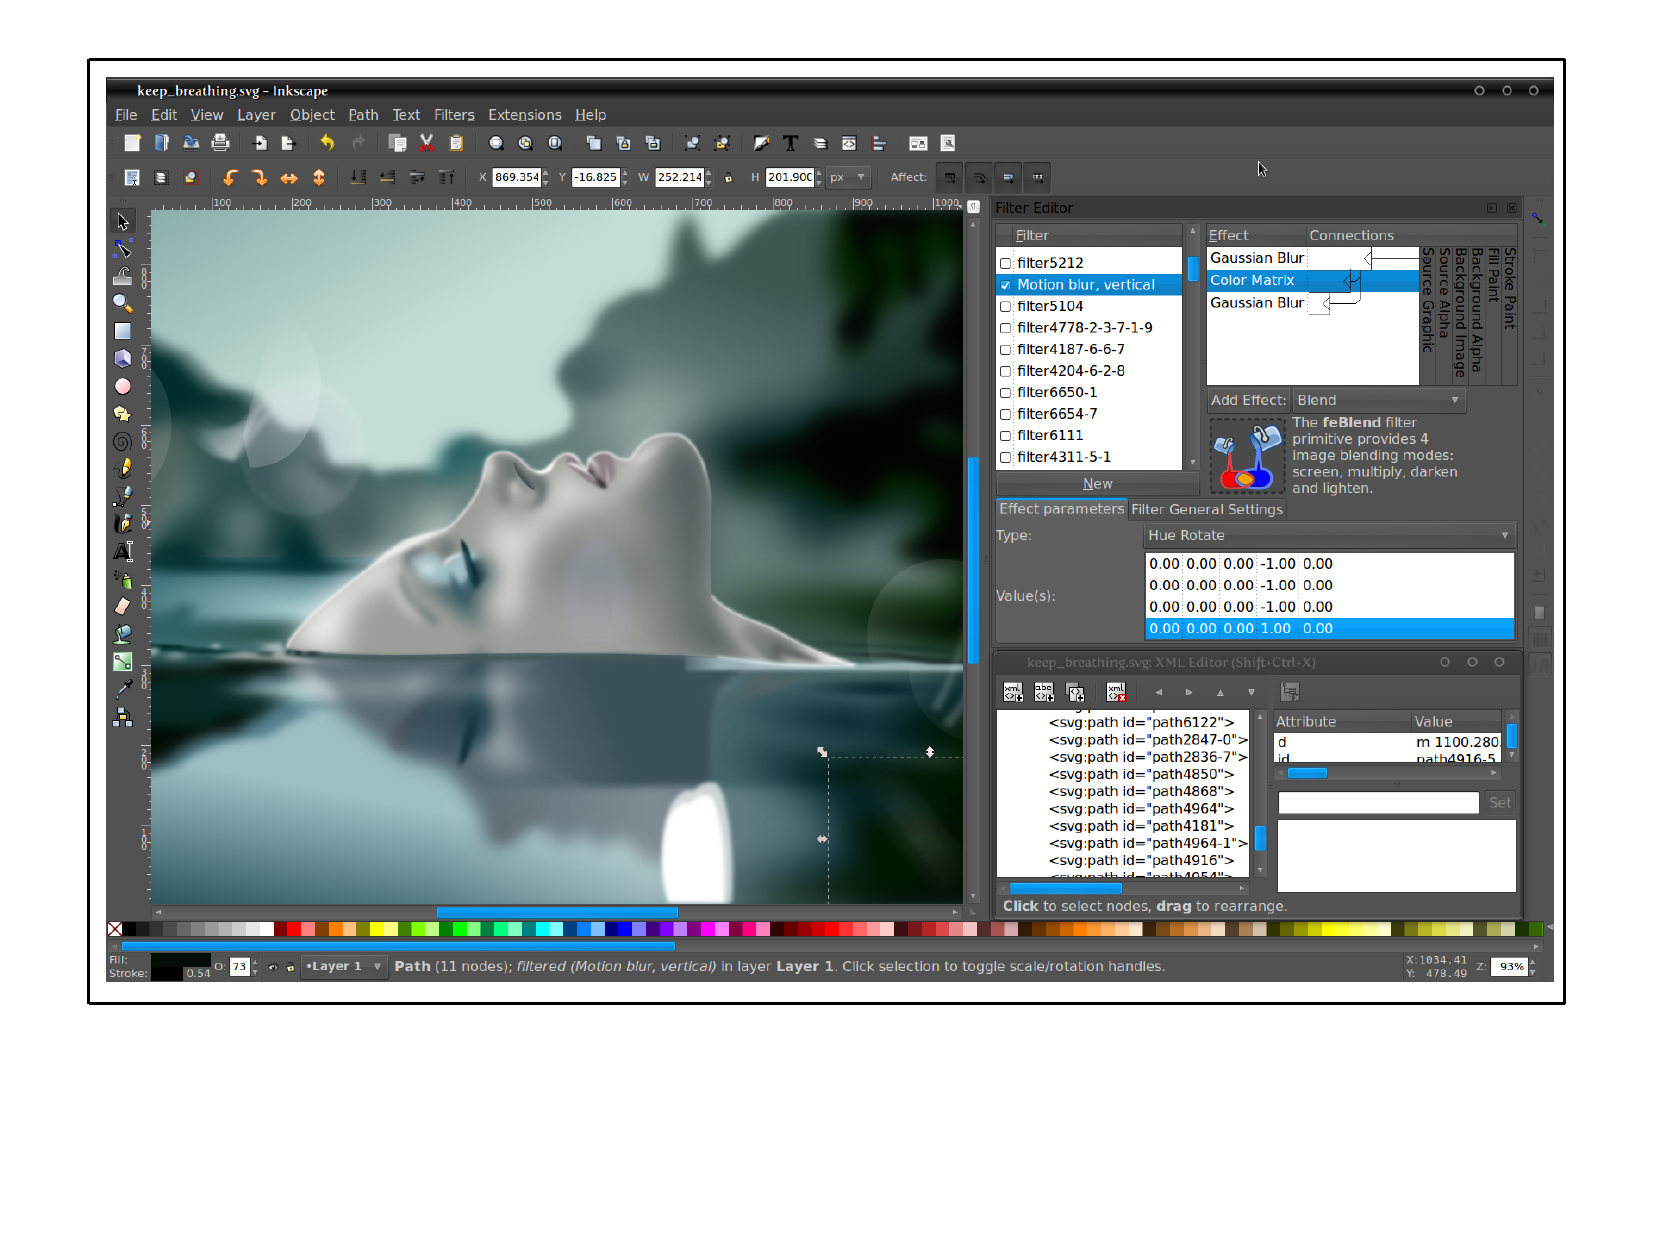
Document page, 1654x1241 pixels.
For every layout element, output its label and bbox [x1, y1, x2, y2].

text_box [88, 59, 1565, 1004]
picture [106, 77, 1554, 982]
